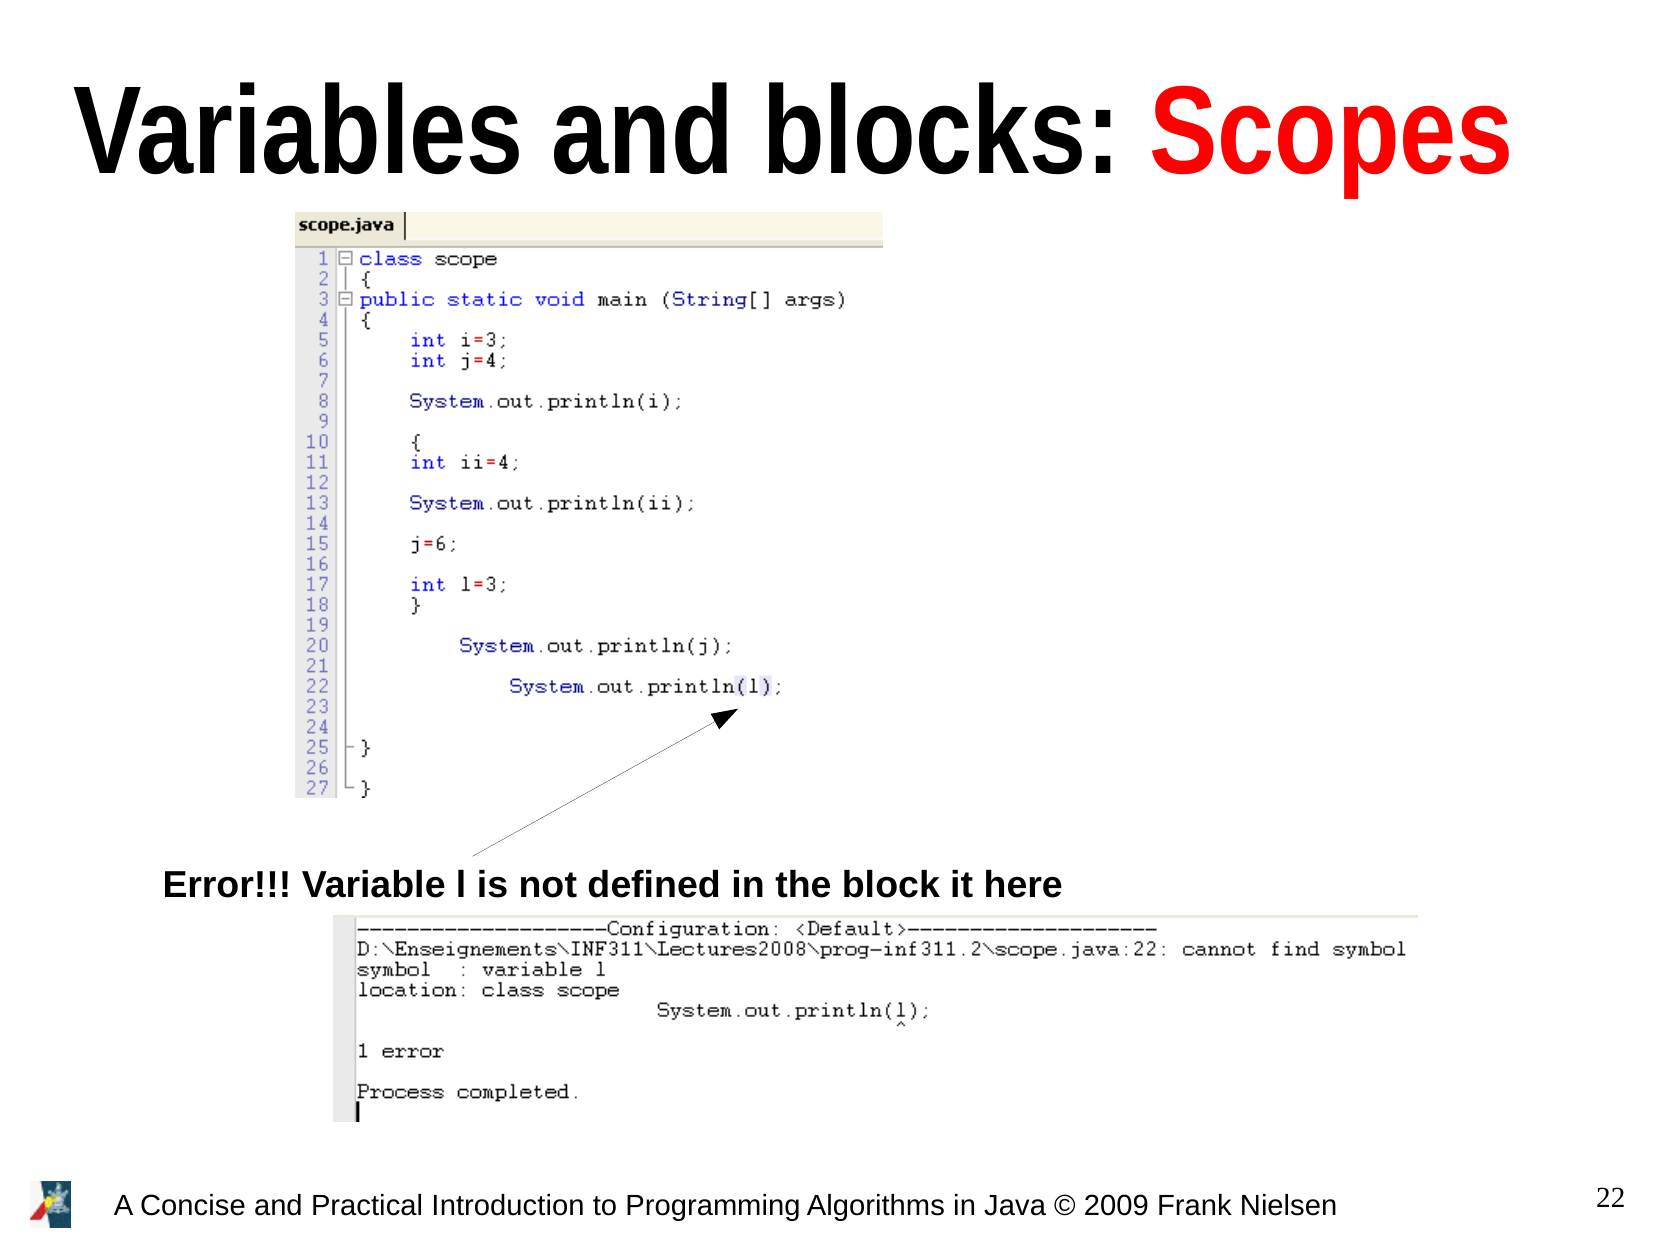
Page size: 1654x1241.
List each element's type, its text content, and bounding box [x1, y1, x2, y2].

text_box Variables and blocks: Scopes [59, 49, 1625, 207]
picture [333, 915, 1418, 1123]
picture [295, 212, 883, 798]
text_box Error!!! Variable l is not defined in the block it here [147, 856, 1078, 915]
picture [29, 1181, 71, 1228]
